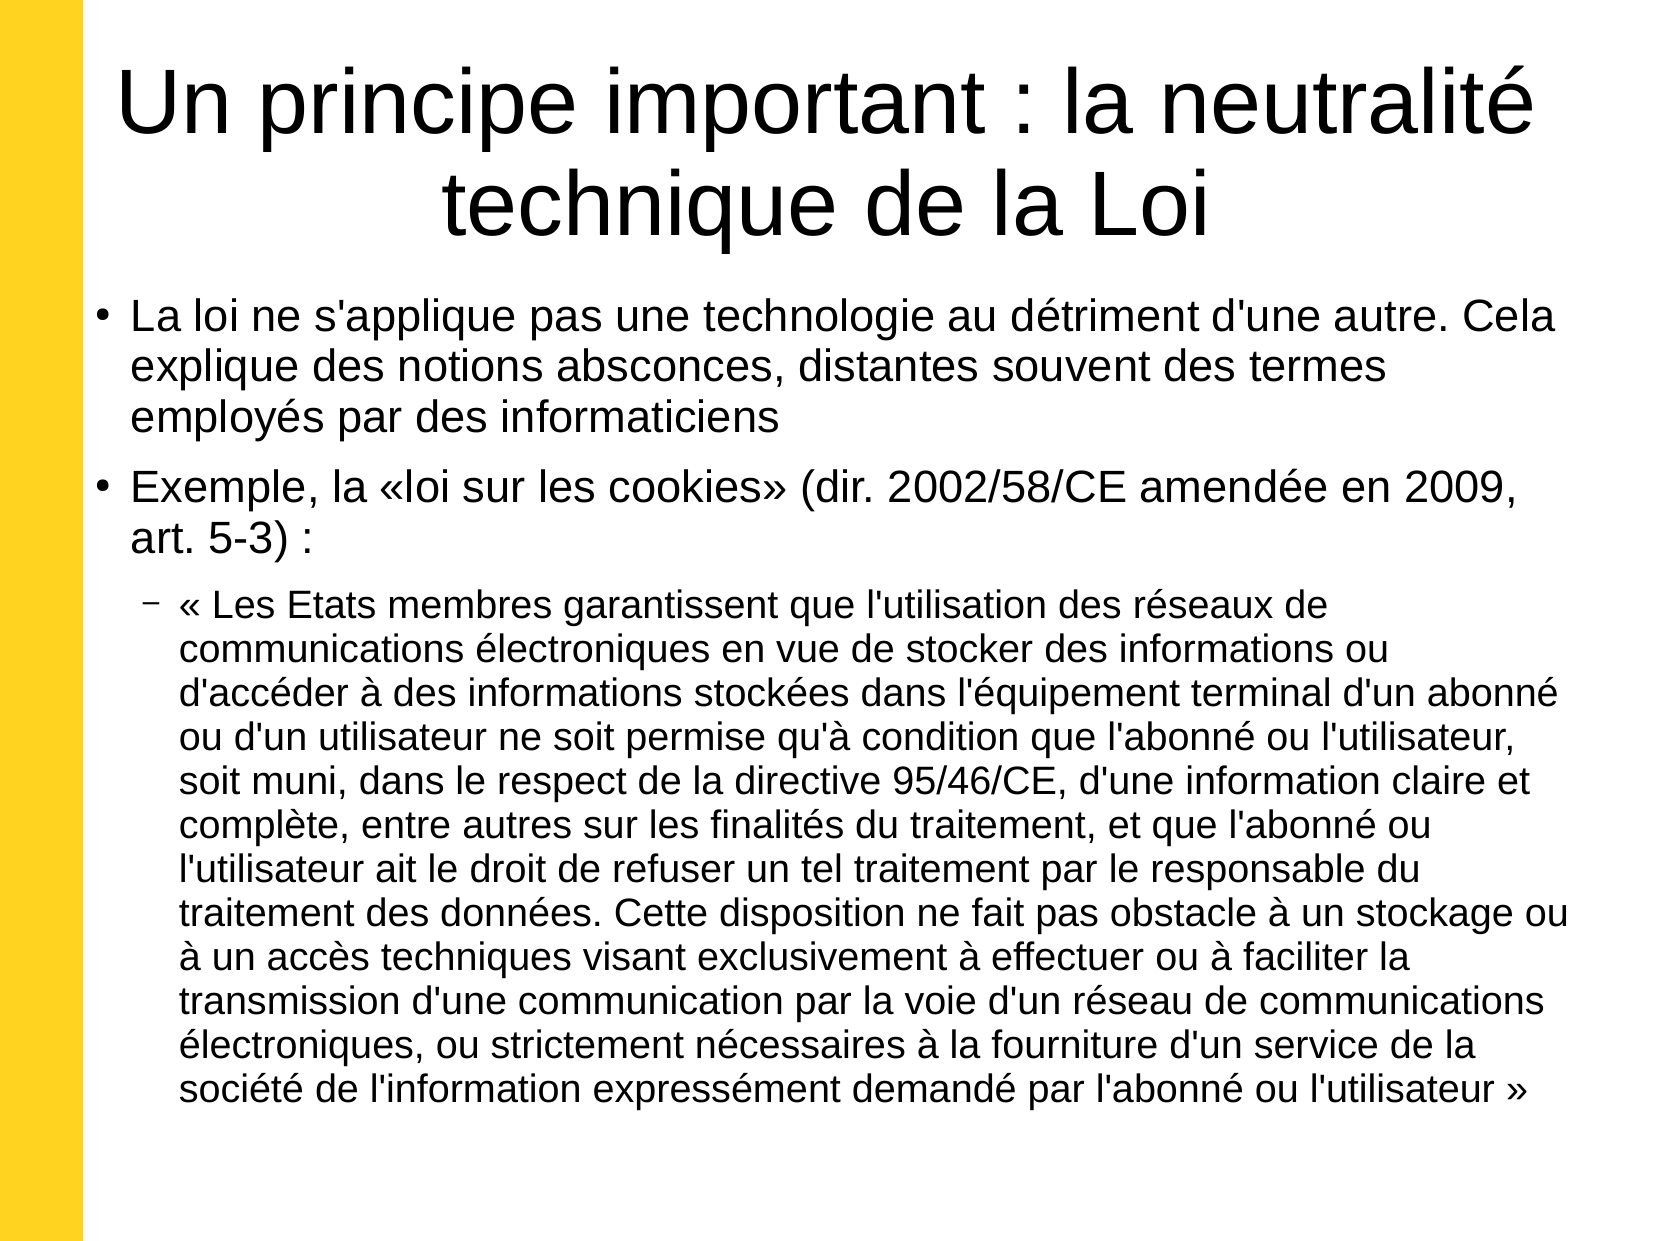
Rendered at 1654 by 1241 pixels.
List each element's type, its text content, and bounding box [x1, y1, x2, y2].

text_box [0, 0, 83, 1241]
list La loi ne s'applique pas une technologie au détriment d'une autre. Cela explique des notions absconces, distantes souvent des termes employés par des informaticiens Exemple, la «loi sur les cookies» (dir. 2002/58/CE amendée en 2009, art. 5-3) : « Les Etats membres garantissent que l'utilisation des réseaux de communications électroniques en vue de stocker des informations ou d'accéder à des informations stockées dans l'équipement terminal d'un abonné ou d'un utilisateur ne soit permise qu'à condition que l'abonné ou l'utilisateur, soit muni, dans le respect de la directive 95/46/CE, d'une information claire et complète, entre autres sur les finalités du traitement, et que l'abonné ou l'utilisateur ait le droit de refuser un tel traitement par le responsable du traitement des données. Cette disposition ne fait pas obstacle à un stockage ou à un accès techniques visant exclusivement à effectuer ou à faciliter la transmission d'une communication par la voie d'un réseau de communications électroniques, ou strictement nécessaires à la fourniture d'un service de la société de l'information expressément demandé par l'abonné ou l'utilisateur » [83, 290, 1571, 1170]
title Un principe important : la neutralité technique de la Loi [83, 49, 1571, 257]
